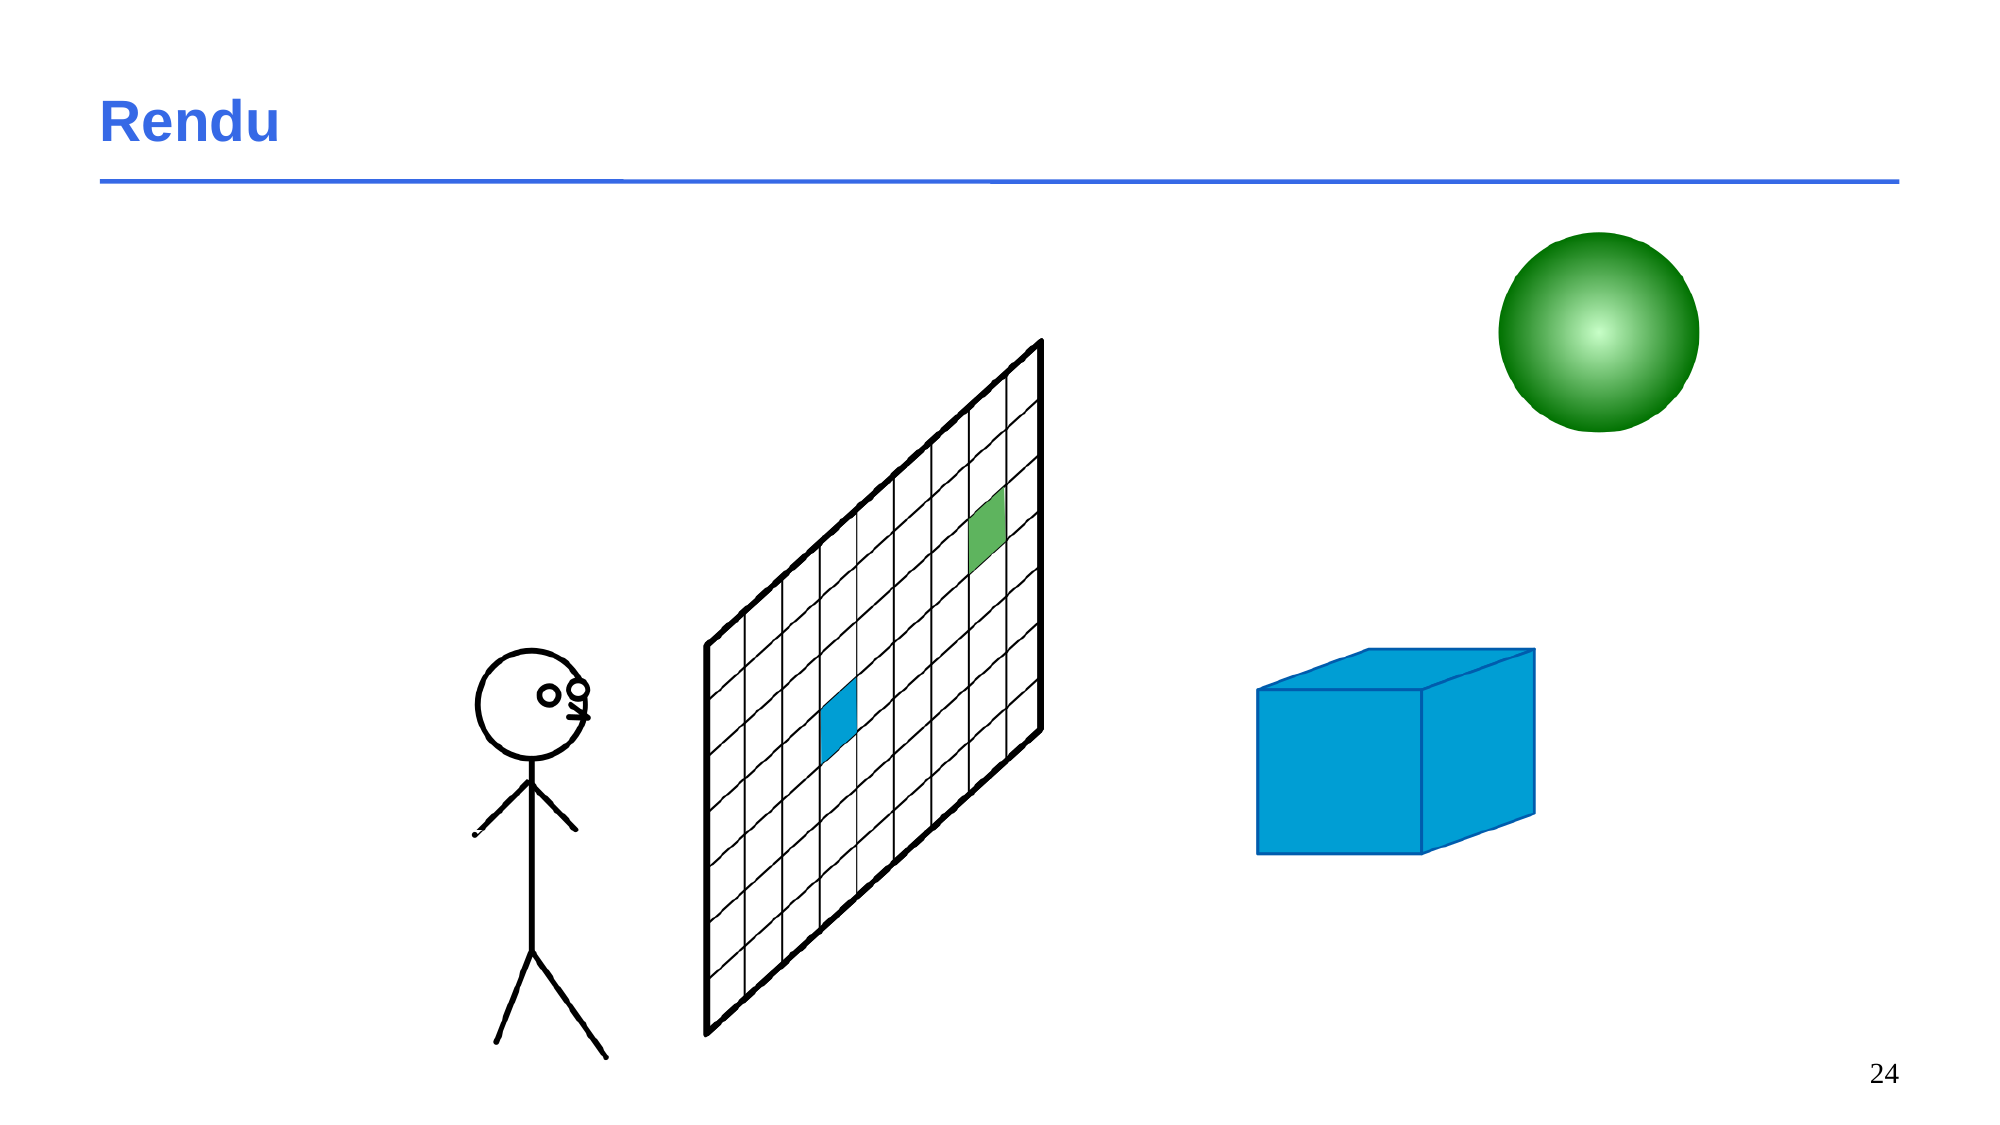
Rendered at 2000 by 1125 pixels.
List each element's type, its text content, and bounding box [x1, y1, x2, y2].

picture [300, 224, 1700, 1125]
title Rendu [99, 27, 1900, 215]
